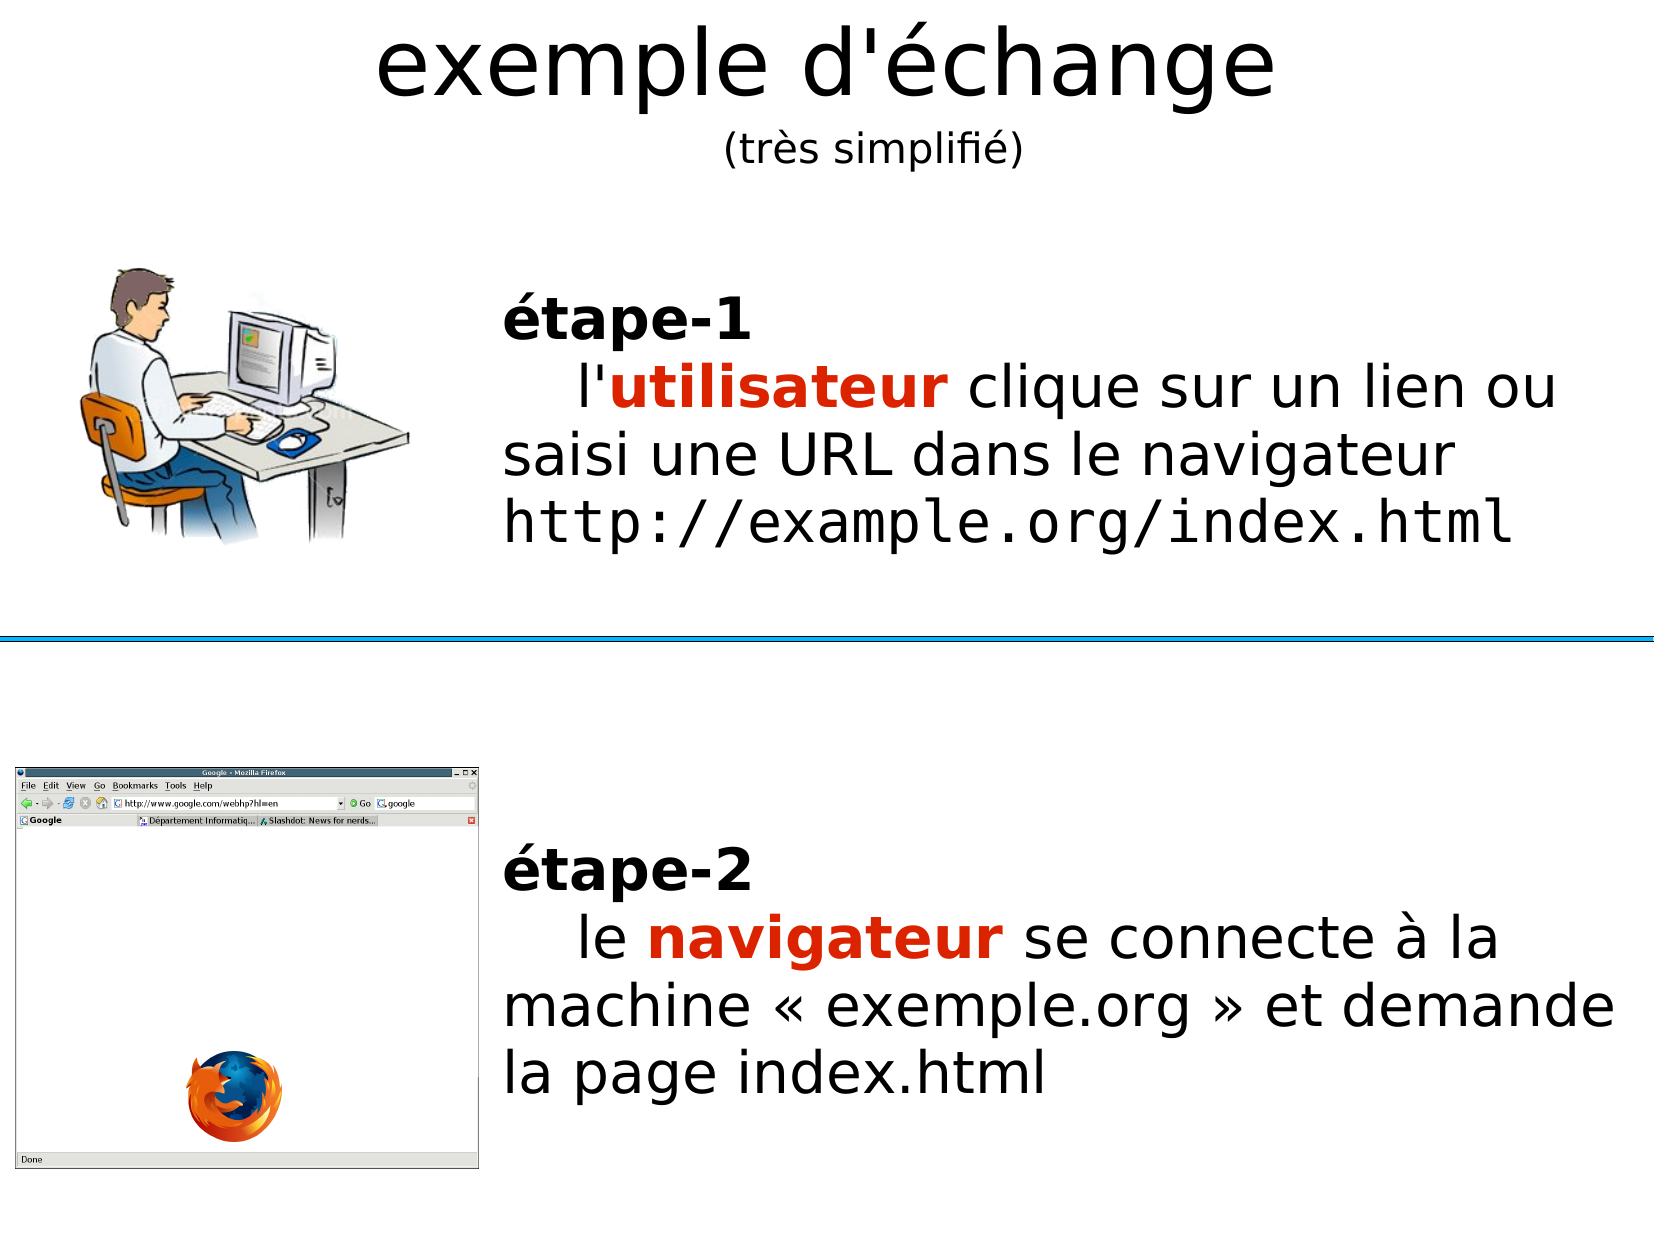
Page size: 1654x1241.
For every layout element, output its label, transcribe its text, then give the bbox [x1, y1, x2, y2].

text_box [0, 636, 1654, 642]
text_box [22, 826, 479, 1078]
text_box étape-1 l'utilisateur clique sur un lien ou saisi une URL dans le navigateur http://example.org/index.html [502, 285, 1654, 557]
picture [15, 767, 479, 1169]
title exemple d'échange [136, 0, 1518, 125]
text_box étape-2 le navigateur se connecte à la machine « exemple.org » et demande la page index.html [502, 836, 1654, 1108]
picture [68, 263, 416, 554]
text_box (très simplifié) [722, 124, 996, 174]
